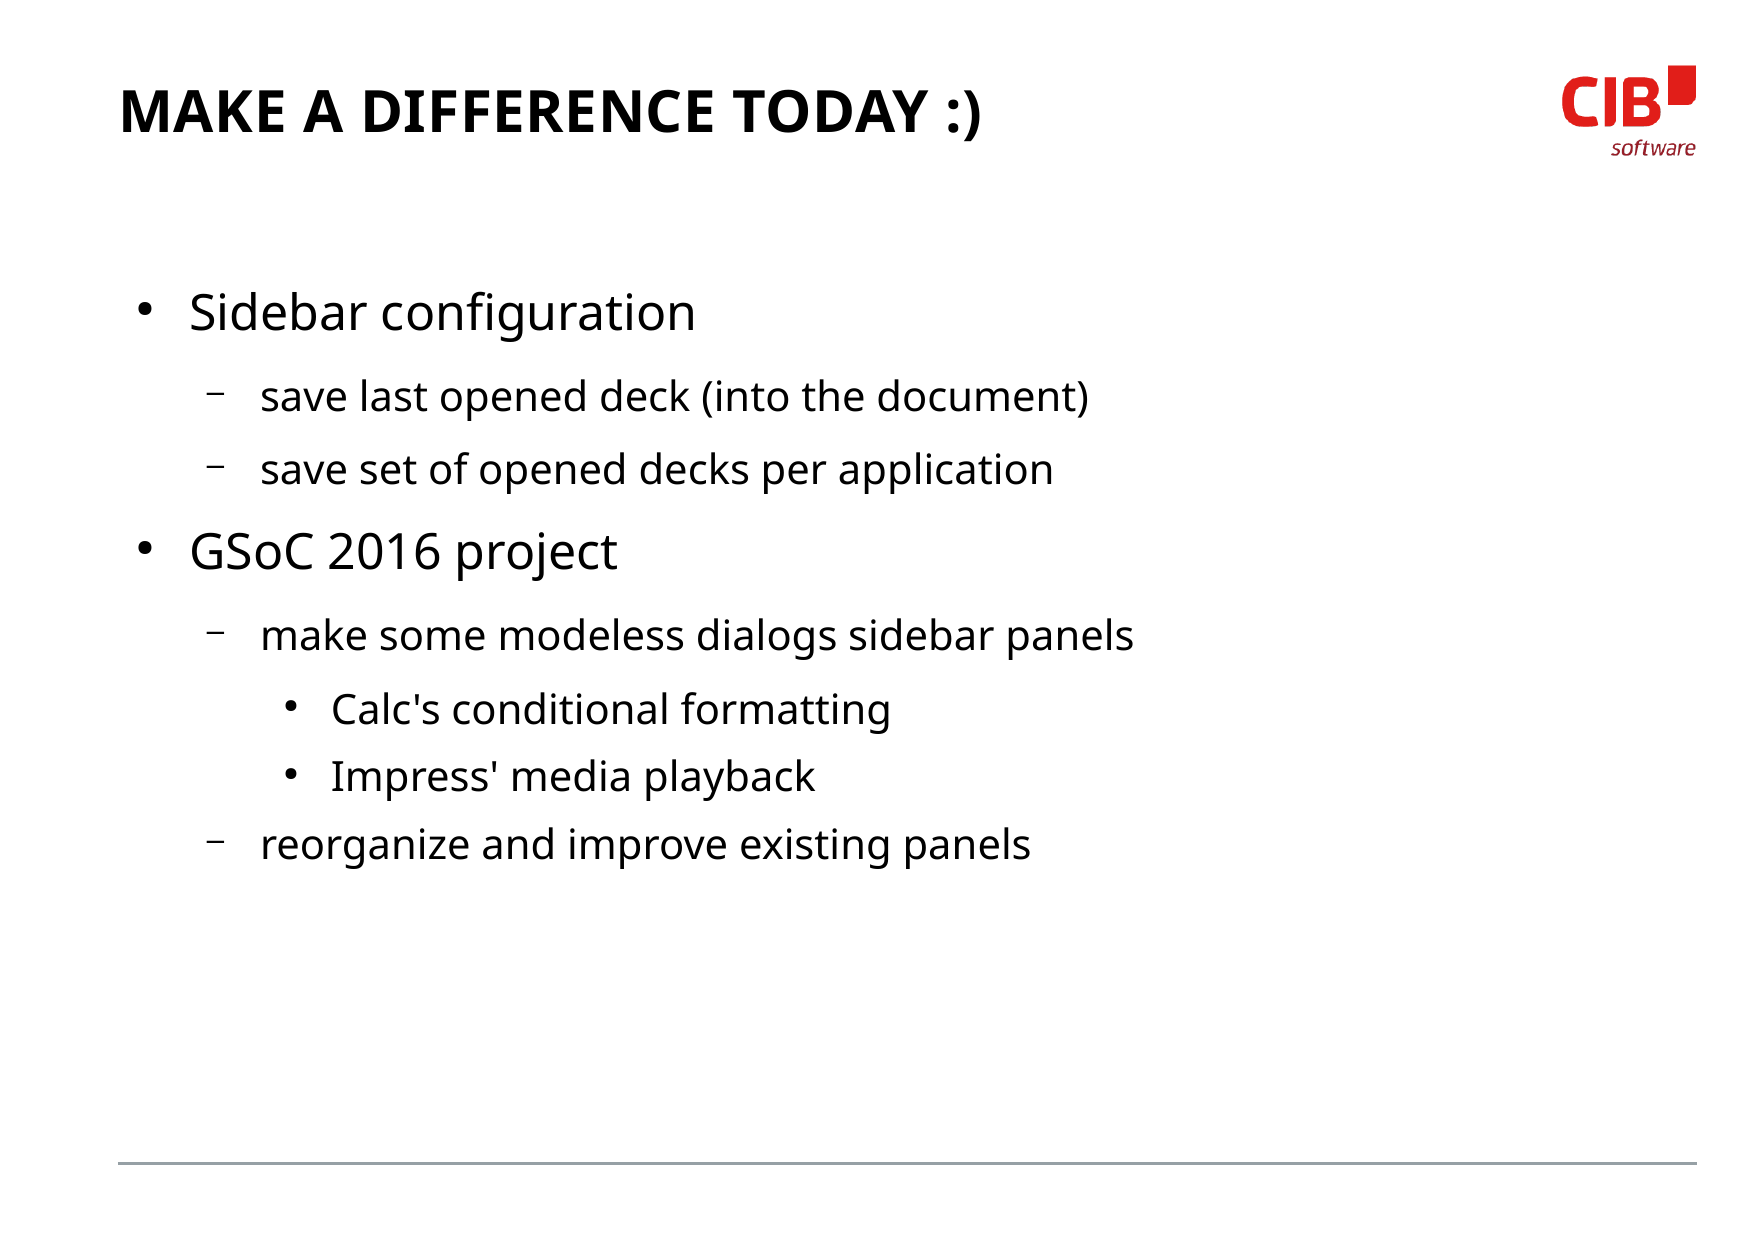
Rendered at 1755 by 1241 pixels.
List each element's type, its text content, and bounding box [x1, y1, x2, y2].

title Make a Difference todaY :) [118, 73, 1388, 251]
list Sidebar configuration save last opened deck (into the document) save set of opened decks per application GSoC 2016 project make some modeless dialogs sidebar panels Calc's conditional formatting Impress' media playback reorganize and improve existing panels [118, 277, 1359, 1118]
picture [1561, 64, 1696, 156]
